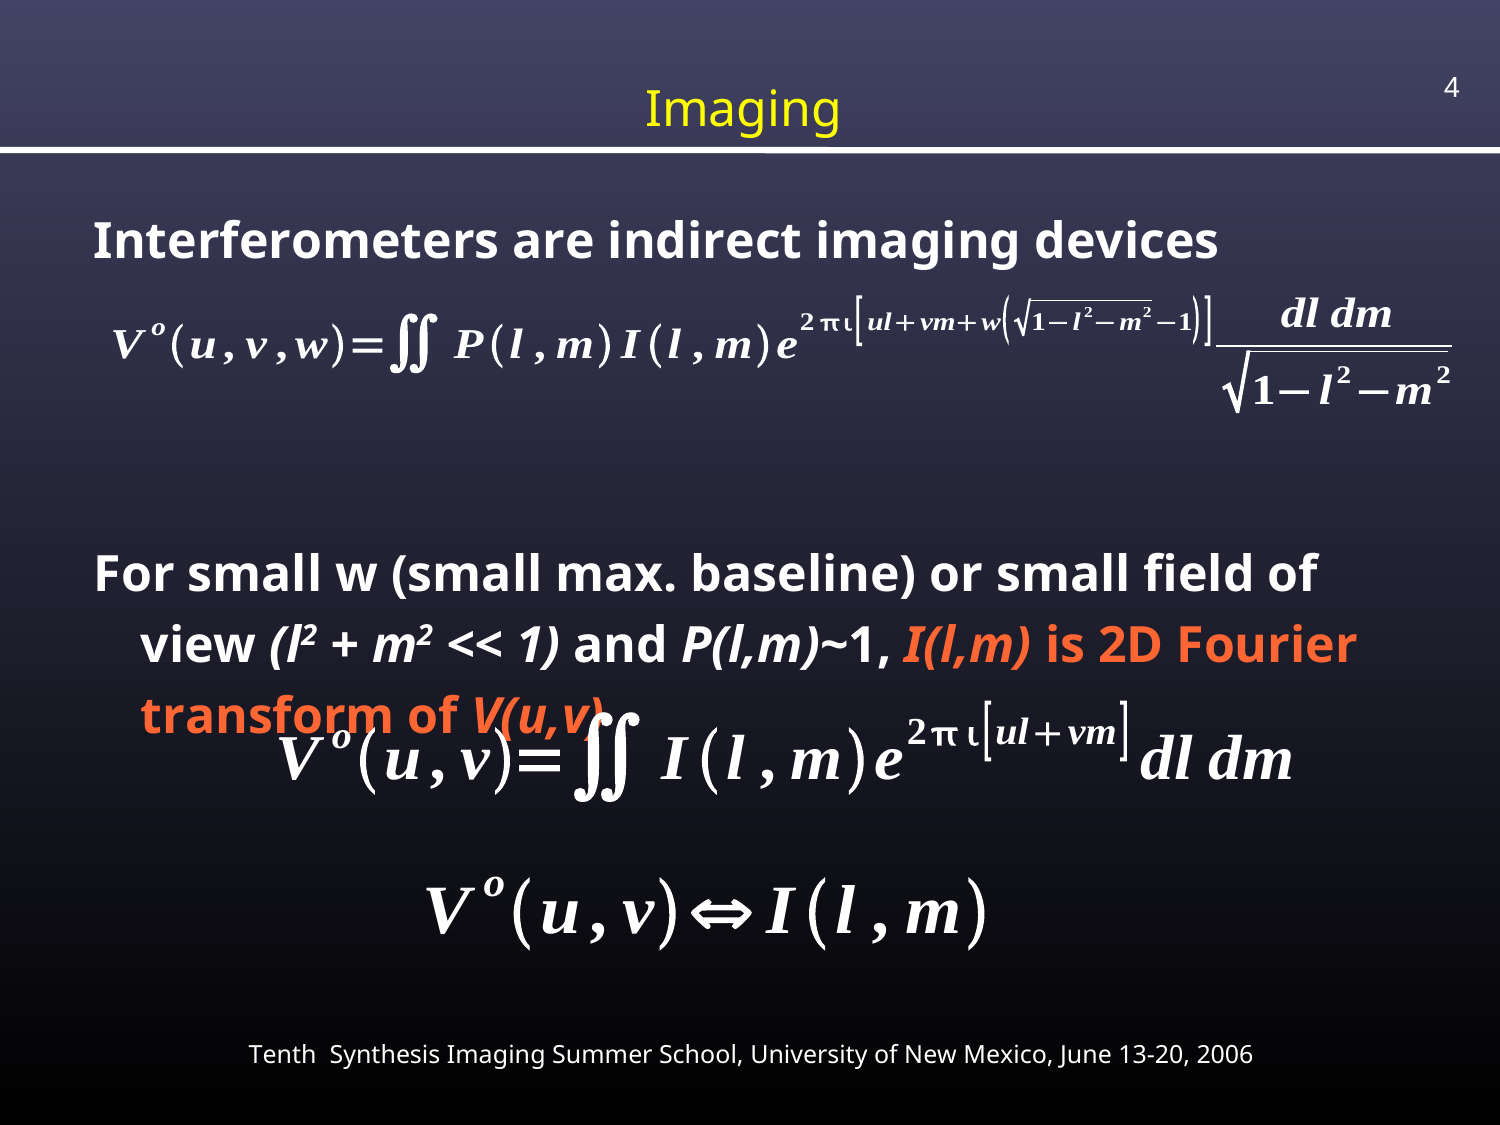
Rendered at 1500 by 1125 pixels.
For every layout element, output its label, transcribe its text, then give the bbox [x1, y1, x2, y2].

subtitle Interferometers are indirect imaging devices For small w (small max. baseline) or small field of view (l2 + m2 << 1) and P(l,m)~1, I(l,m) is 2D Fourier transform of V(u,v) [93, 204, 1398, 710]
chart [259, 699, 1310, 806]
chart [405, 850, 1006, 956]
title Imaging [112, 62, 1375, 151]
chart [98, 279, 1468, 421]
